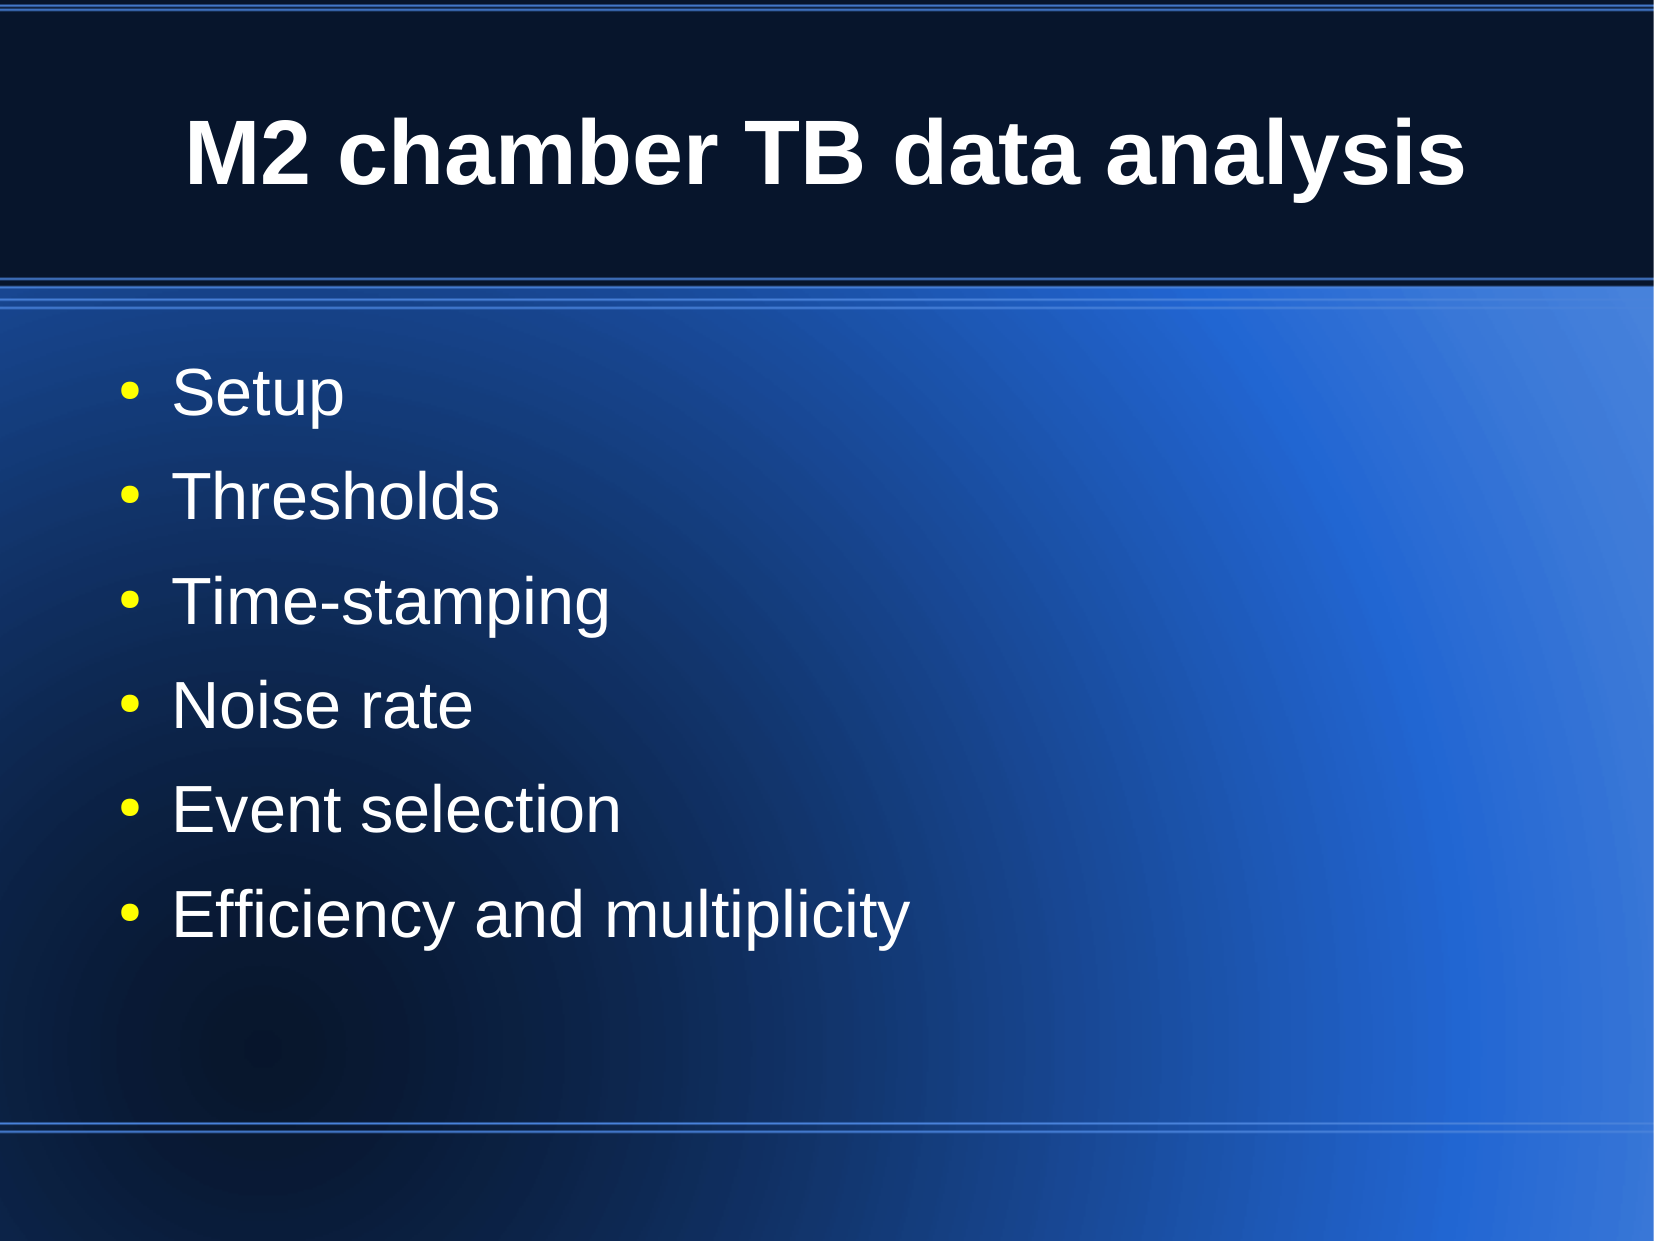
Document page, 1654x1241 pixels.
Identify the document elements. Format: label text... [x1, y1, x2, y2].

picture [0, 0, 1654, 1241]
title M2 chamber TB data analysis [82, 49, 1571, 257]
list Setup Thresholds Time-stamping Noise rate Event selection Efficiency and multiplicity [82, 355, 1571, 1174]
